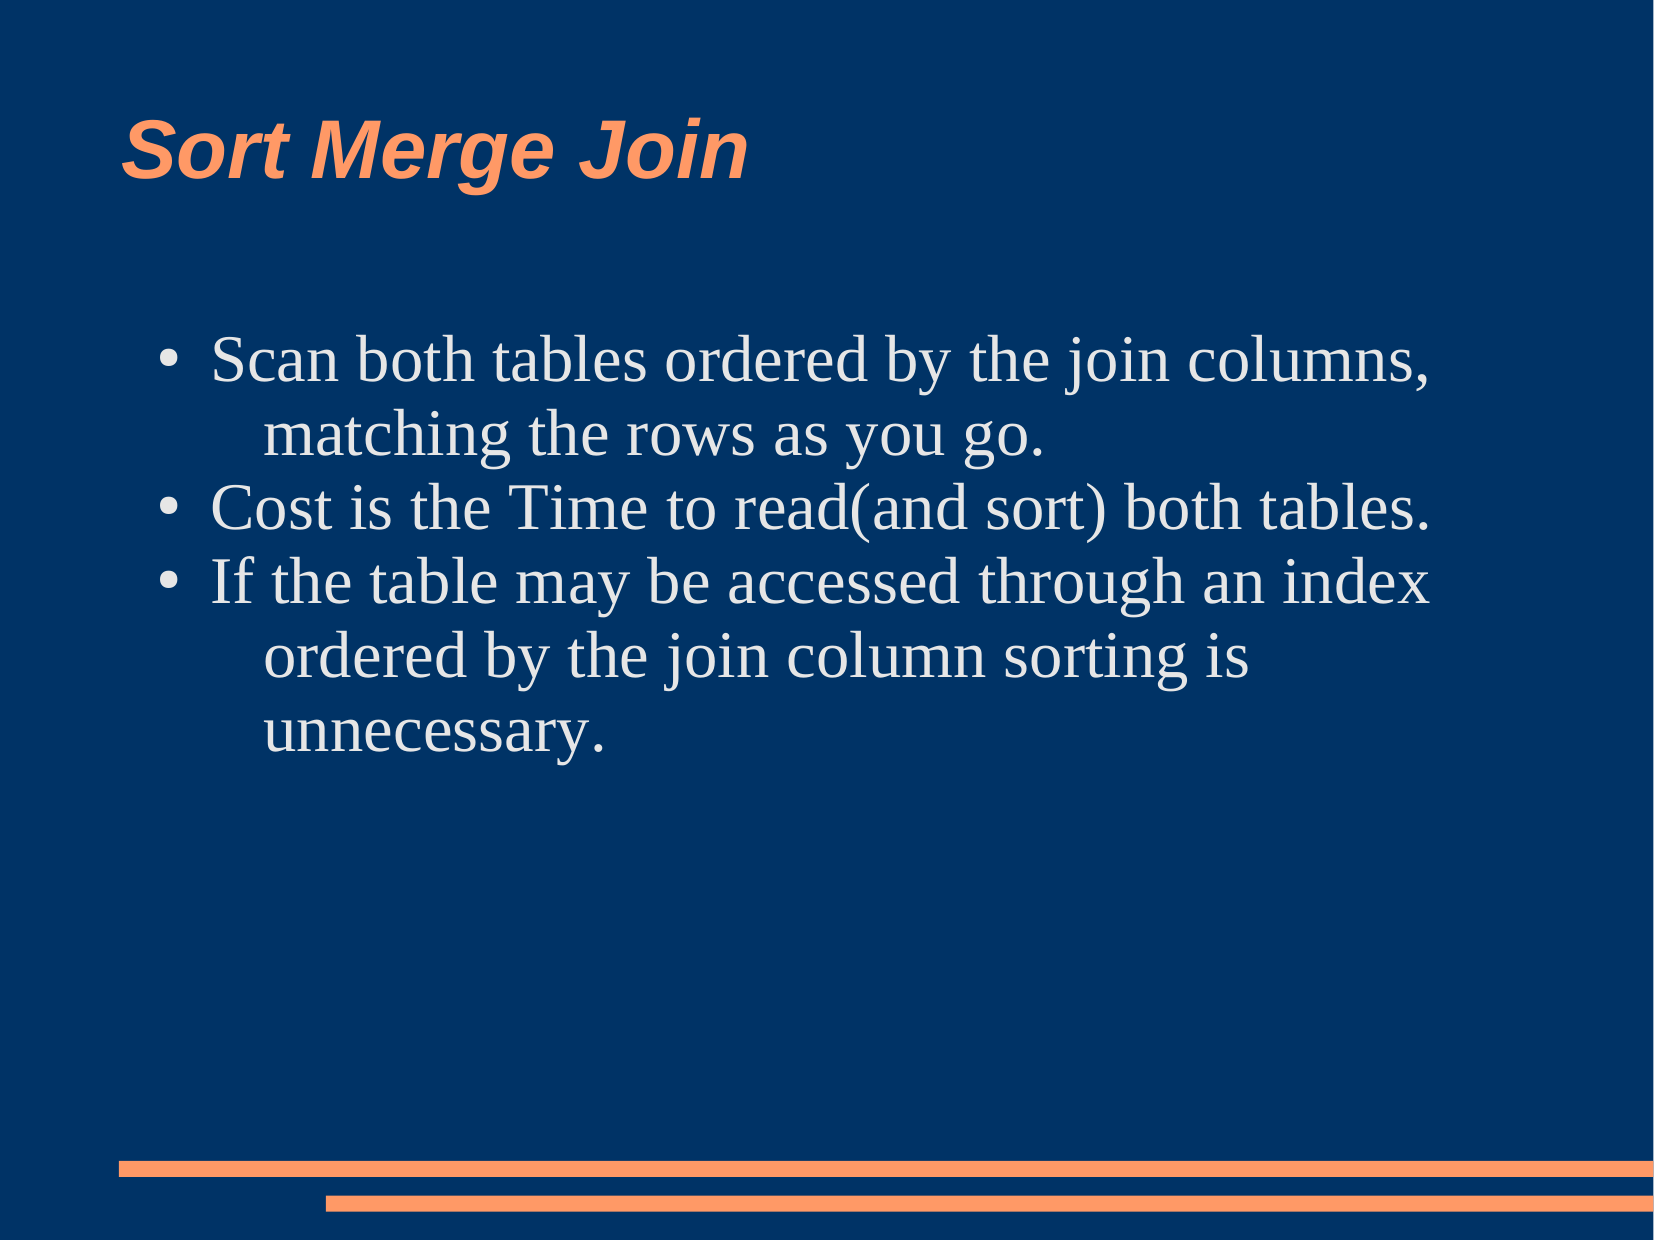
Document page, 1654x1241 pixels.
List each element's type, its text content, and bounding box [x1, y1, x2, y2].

list Scan both tables ordered by the join columns, matching the rows as you go. Cost is the Time to read(and sort) both tables. If the table may be accessed through an index ordered by the join column sorting is unnecessary. [121, 322, 1561, 1133]
title Sort Merge Join [121, 46, 1534, 254]
